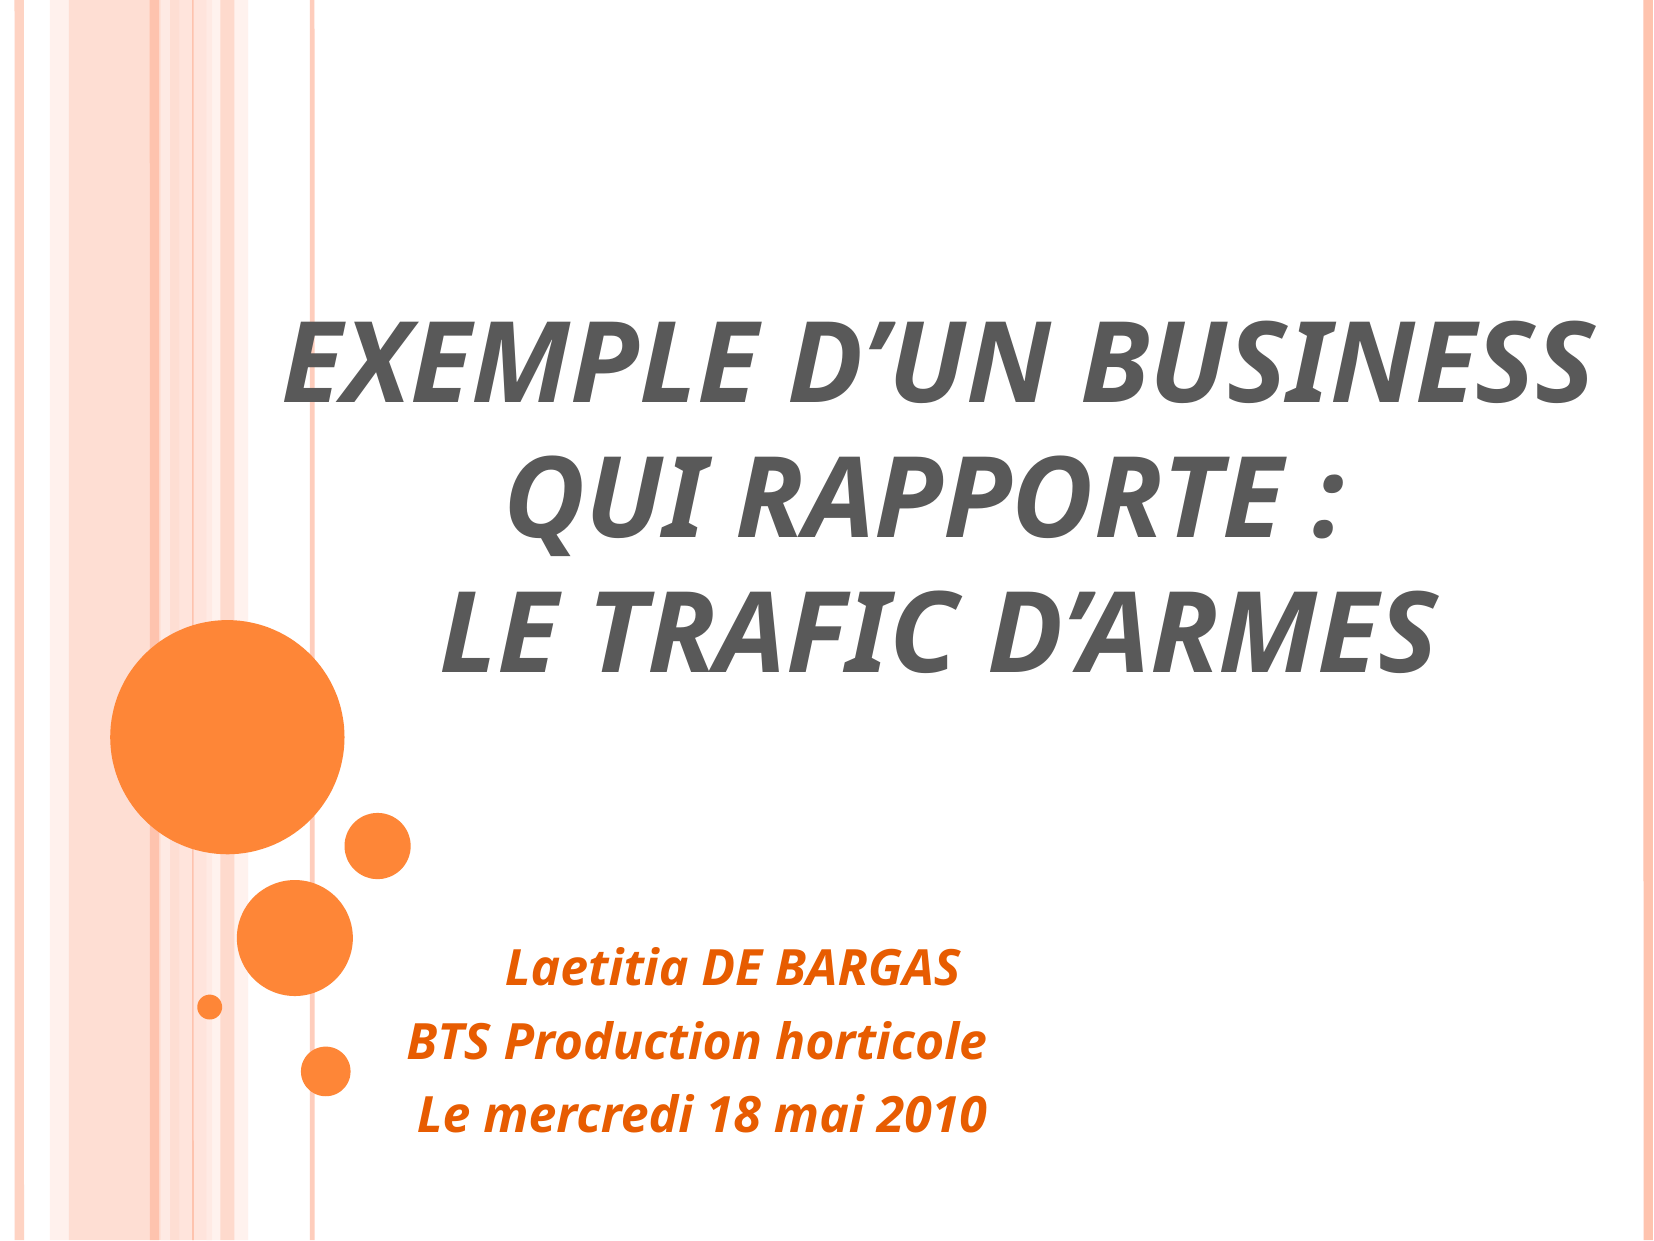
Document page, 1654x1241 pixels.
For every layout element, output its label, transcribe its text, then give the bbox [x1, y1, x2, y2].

title EXEMPLE D’UN BUSINESS QUI RAPPORTE : LE TRAFIC D’ARMES [259, 135, 1619, 703]
subtitle Laetitia DE BARGAS BTS Production horticole Le mercredi 18 mai 2010 [389, 927, 1601, 1176]
